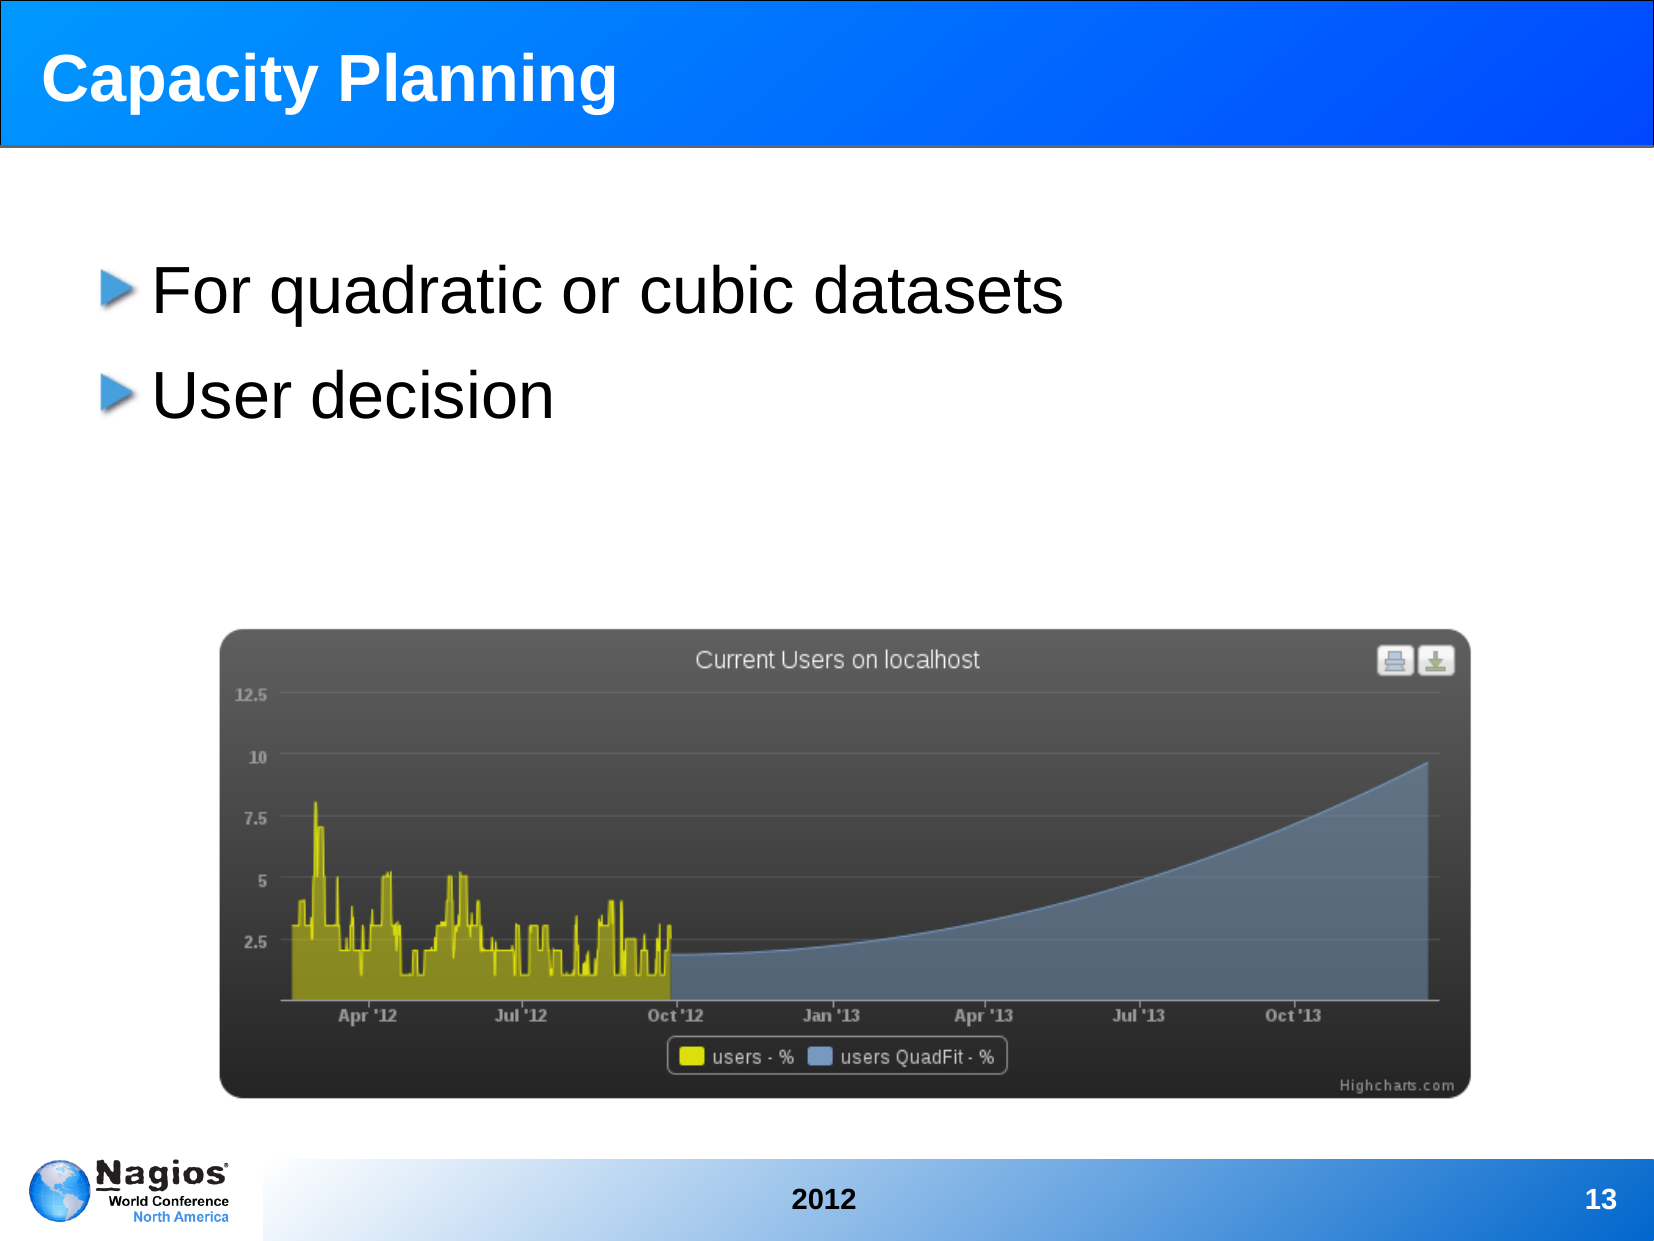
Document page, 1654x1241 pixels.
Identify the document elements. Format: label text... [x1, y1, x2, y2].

picture [209, 620, 1482, 1111]
title Capacity Planning [41, 29, 1248, 127]
picture [29, 1159, 229, 1235]
list For quadratic or cubic datasets User decision [80, 253, 1569, 1072]
